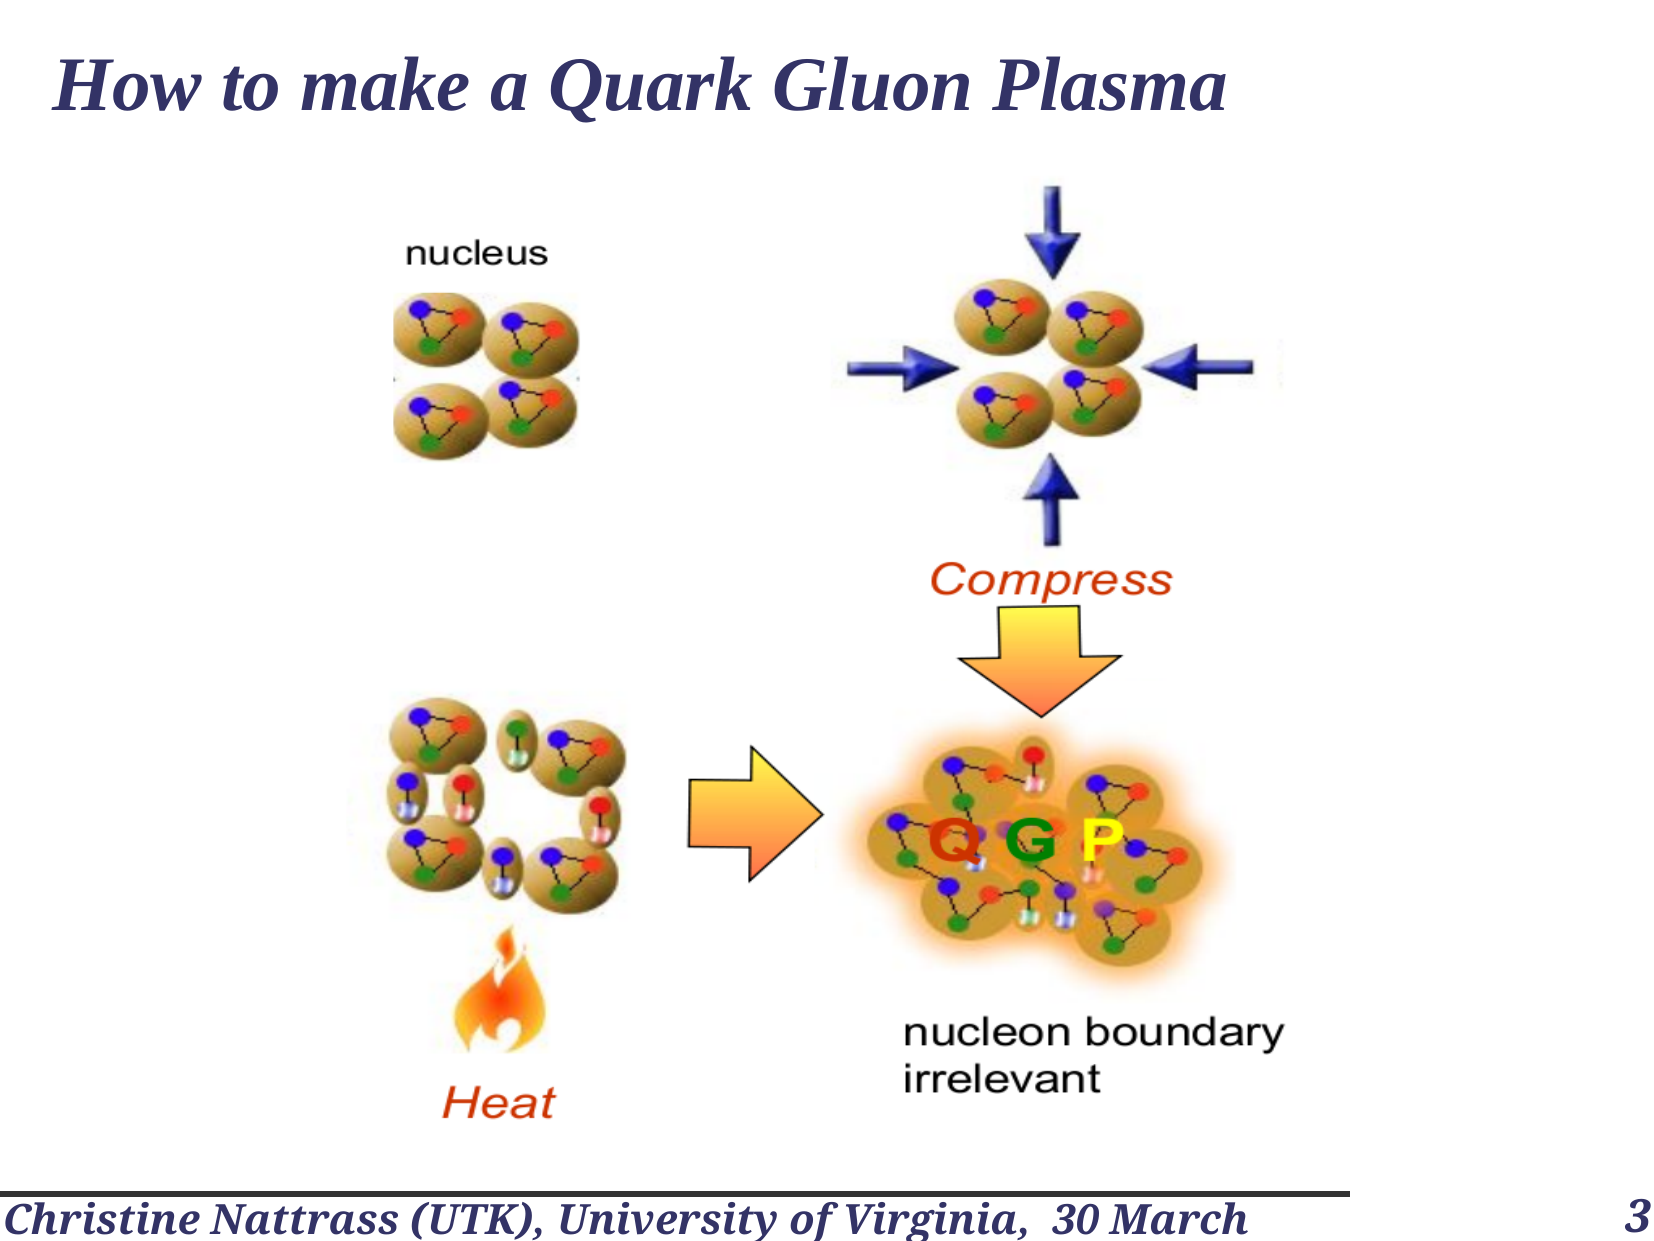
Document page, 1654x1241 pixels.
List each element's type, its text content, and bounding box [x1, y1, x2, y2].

title How to make a Quark Gluon Plasma [0, 0, 1282, 170]
picture [345, 149, 1321, 1137]
